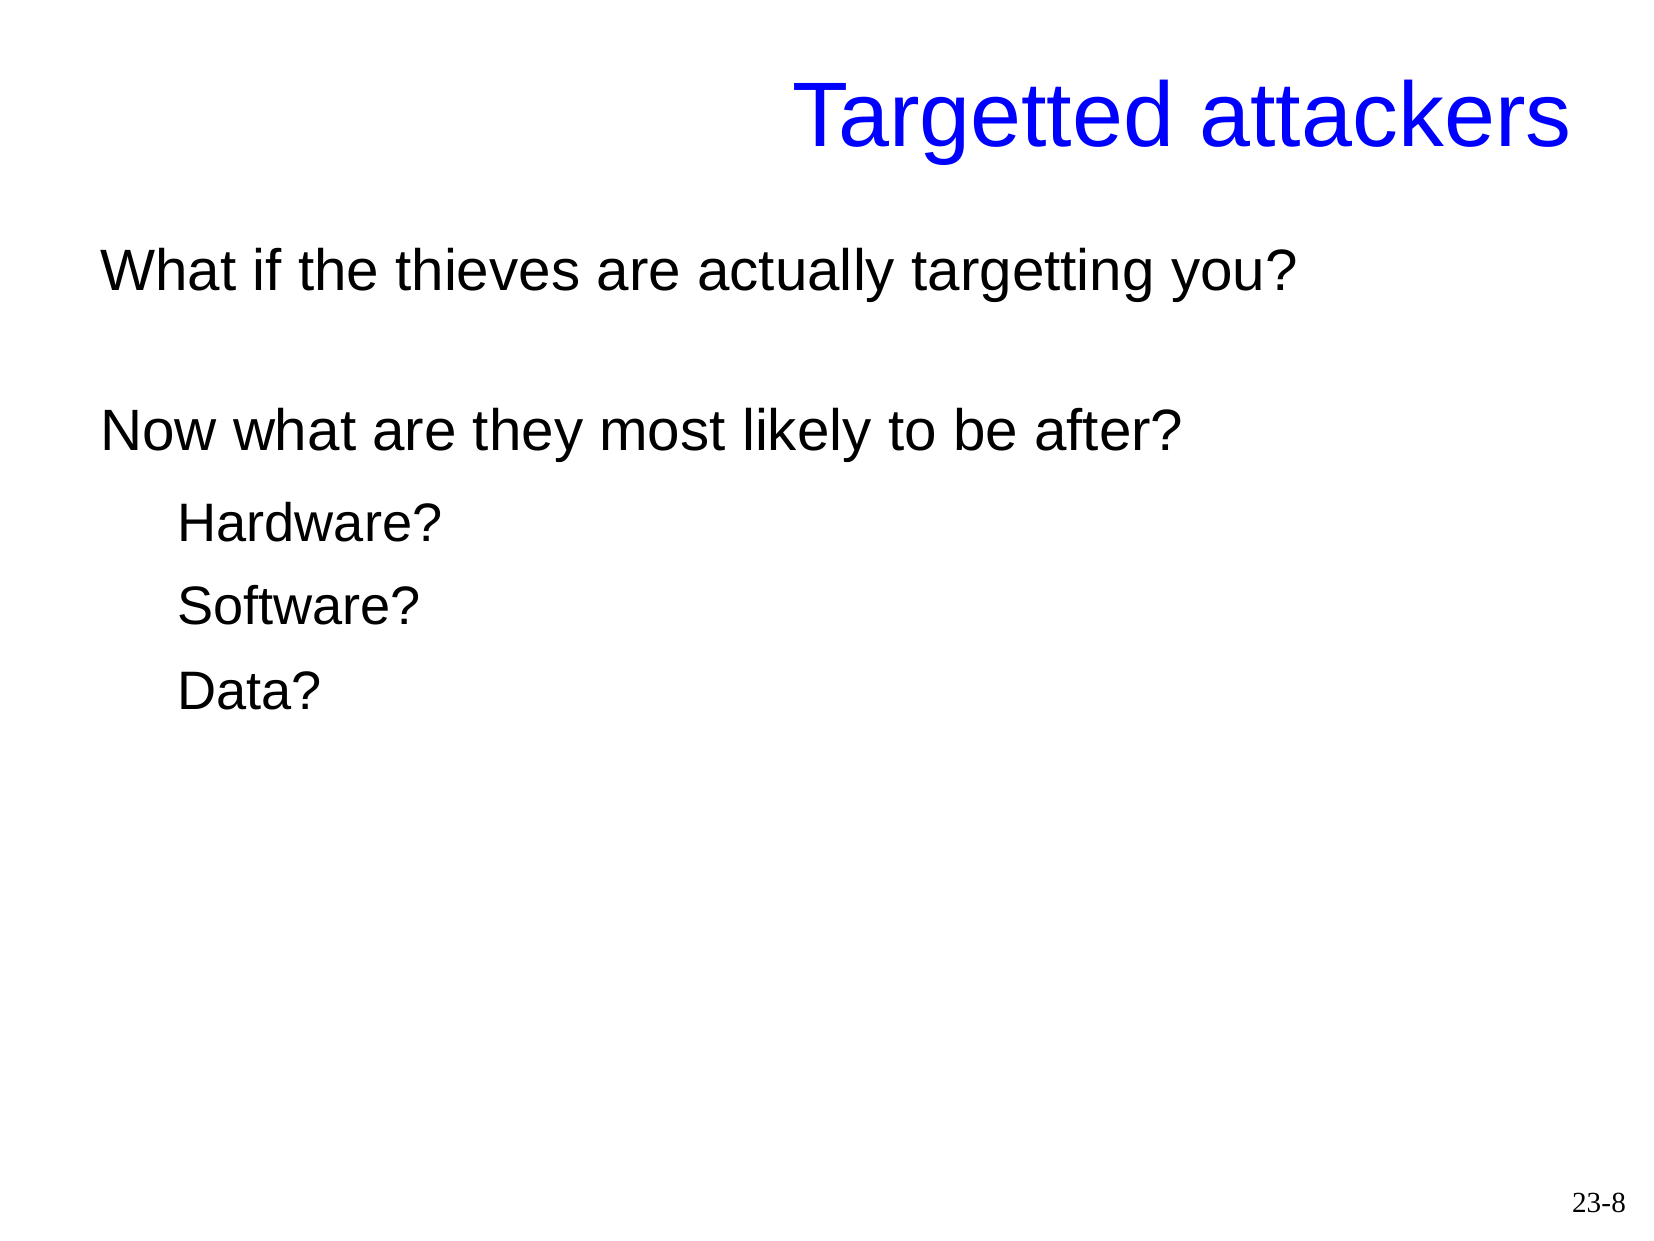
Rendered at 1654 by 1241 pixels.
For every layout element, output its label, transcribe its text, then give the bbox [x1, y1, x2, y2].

title Targetted attackers [84, 18, 1573, 211]
list What if the thieves are actually targetting you? Now what are they most likely to be after? Hardware? Software? Data? [82, 237, 1571, 1156]
